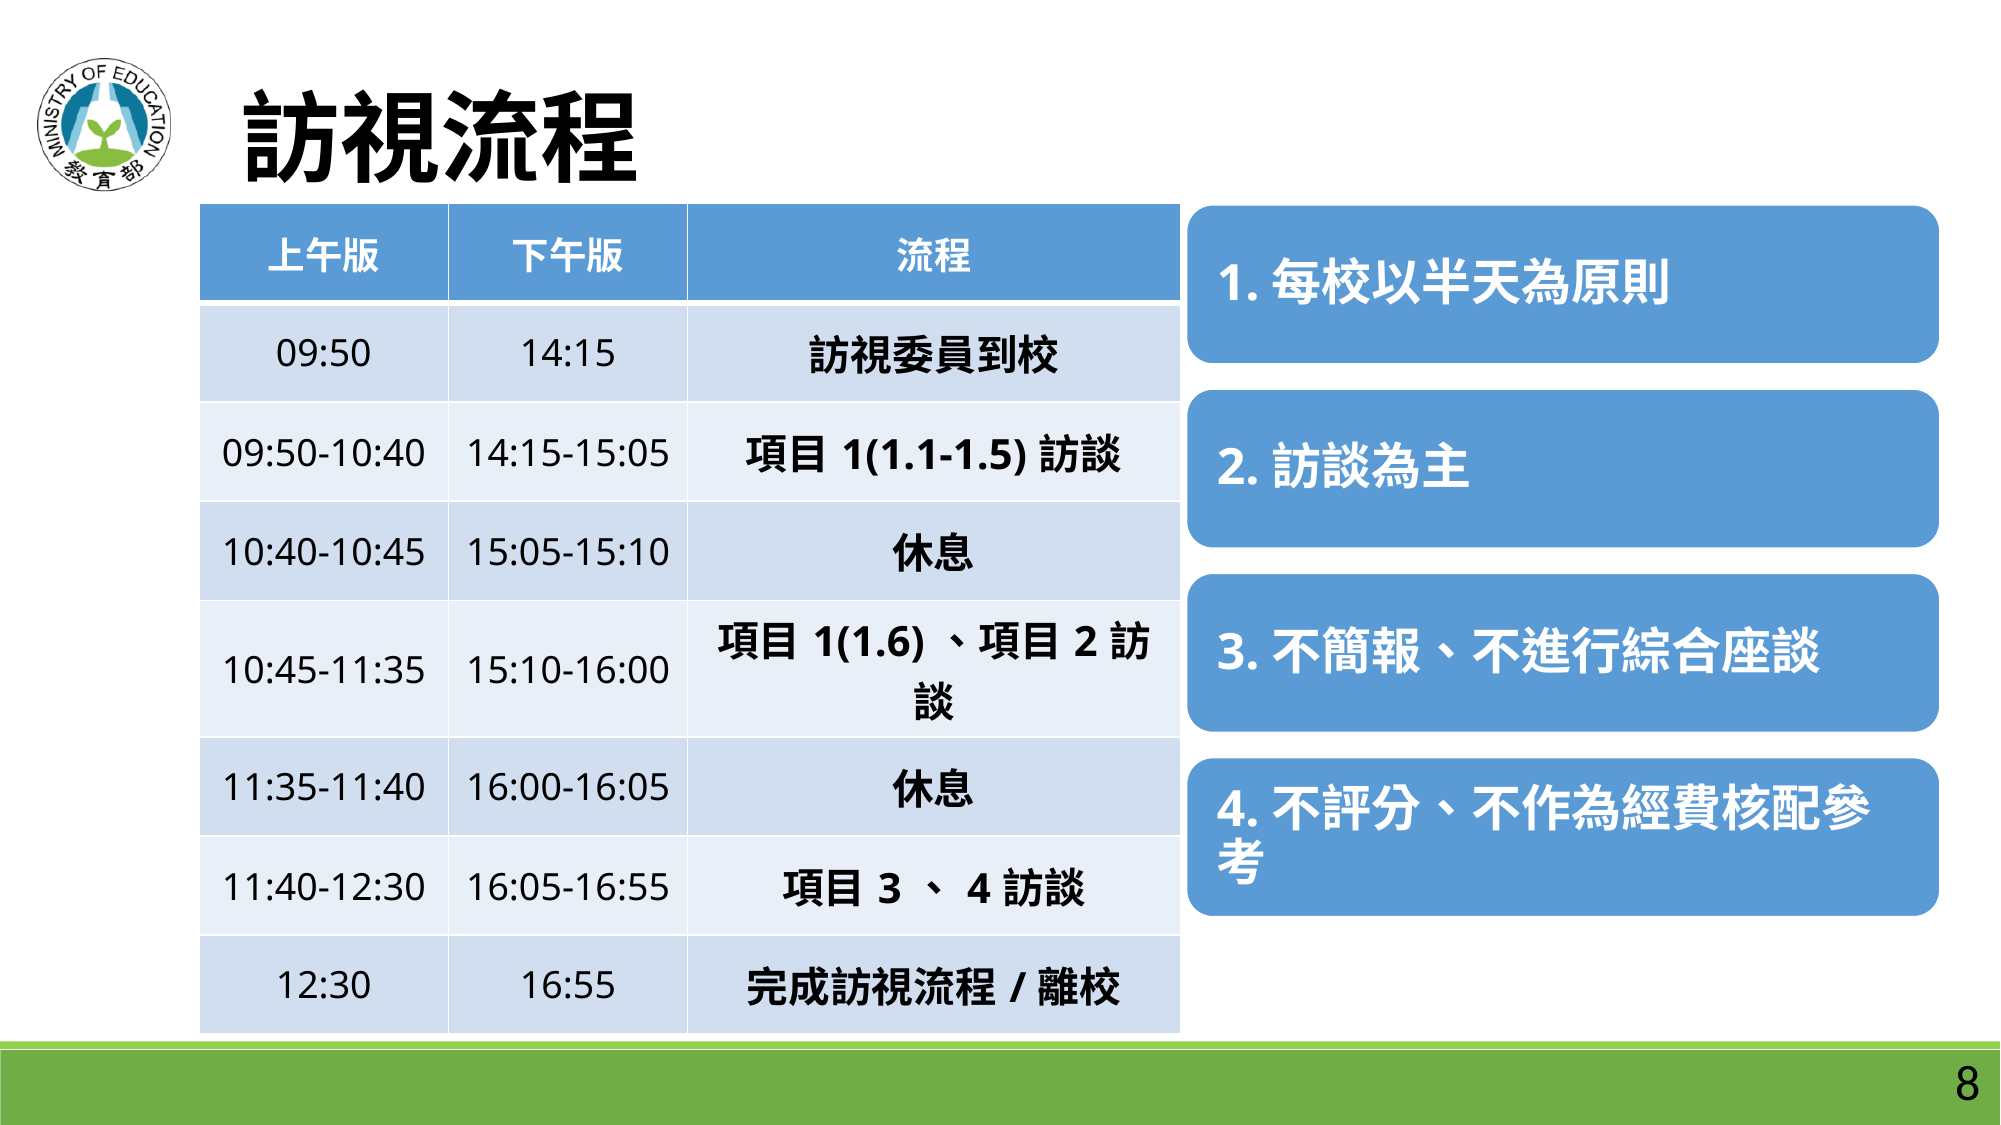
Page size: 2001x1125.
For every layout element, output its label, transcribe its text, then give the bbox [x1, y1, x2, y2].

table_cell 14:15 [449, 306, 687, 401]
table_cell 09:50-10:40 [200, 403, 448, 500]
text_box 1.每校以半天為原則 [1186, 204, 1941, 365]
table_cell 訪視委員到校 [688, 306, 1180, 401]
table_cell 10:45-11:35 [200, 601, 448, 736]
text_box 2.訪談為主 [1186, 388, 1941, 549]
table_cell 11:40-12:30 [200, 837, 448, 934]
table_cell 項目1(1.1-1.5)訪談 [688, 403, 1180, 500]
slide_number <編號> [1545, 1049, 1996, 1110]
table_cell 15:05-15:10 [449, 502, 687, 600]
table_header 流程 [688, 204, 1180, 300]
table_cell 16:00-16:05 [449, 738, 687, 835]
table_header 上午版 [200, 204, 448, 300]
table_cell 14:15-15:05 [449, 403, 687, 500]
table_cell 11:35-11:40 [200, 738, 448, 835]
table_cell 10:40-10:45 [200, 502, 448, 600]
table_cell 項目3、4訪談 [688, 837, 1180, 934]
table_cell 項目1(1.6)、項目2訪談 [688, 601, 1180, 736]
picture [37, 58, 171, 192]
table_cell 12:30 [200, 936, 448, 1033]
table_cell 16:55 [449, 936, 687, 1033]
text_box 訪視流程 [226, 67, 1432, 203]
table_cell 休息 [688, 502, 1180, 600]
table_cell 15:10-16:00 [449, 601, 687, 736]
text_box 3.不簡報、不進行綜合座談 [1186, 573, 1941, 733]
table_header 下午版 [449, 204, 687, 300]
table_cell 09:50 [200, 306, 448, 401]
table_cell 休息 [688, 738, 1180, 835]
table_cell 完成訪視流程/離校 [688, 936, 1180, 1033]
text_box 4.不評分、不作為經費核配參考 [1186, 757, 1941, 918]
table_cell 16:05-16:55 [449, 837, 687, 934]
